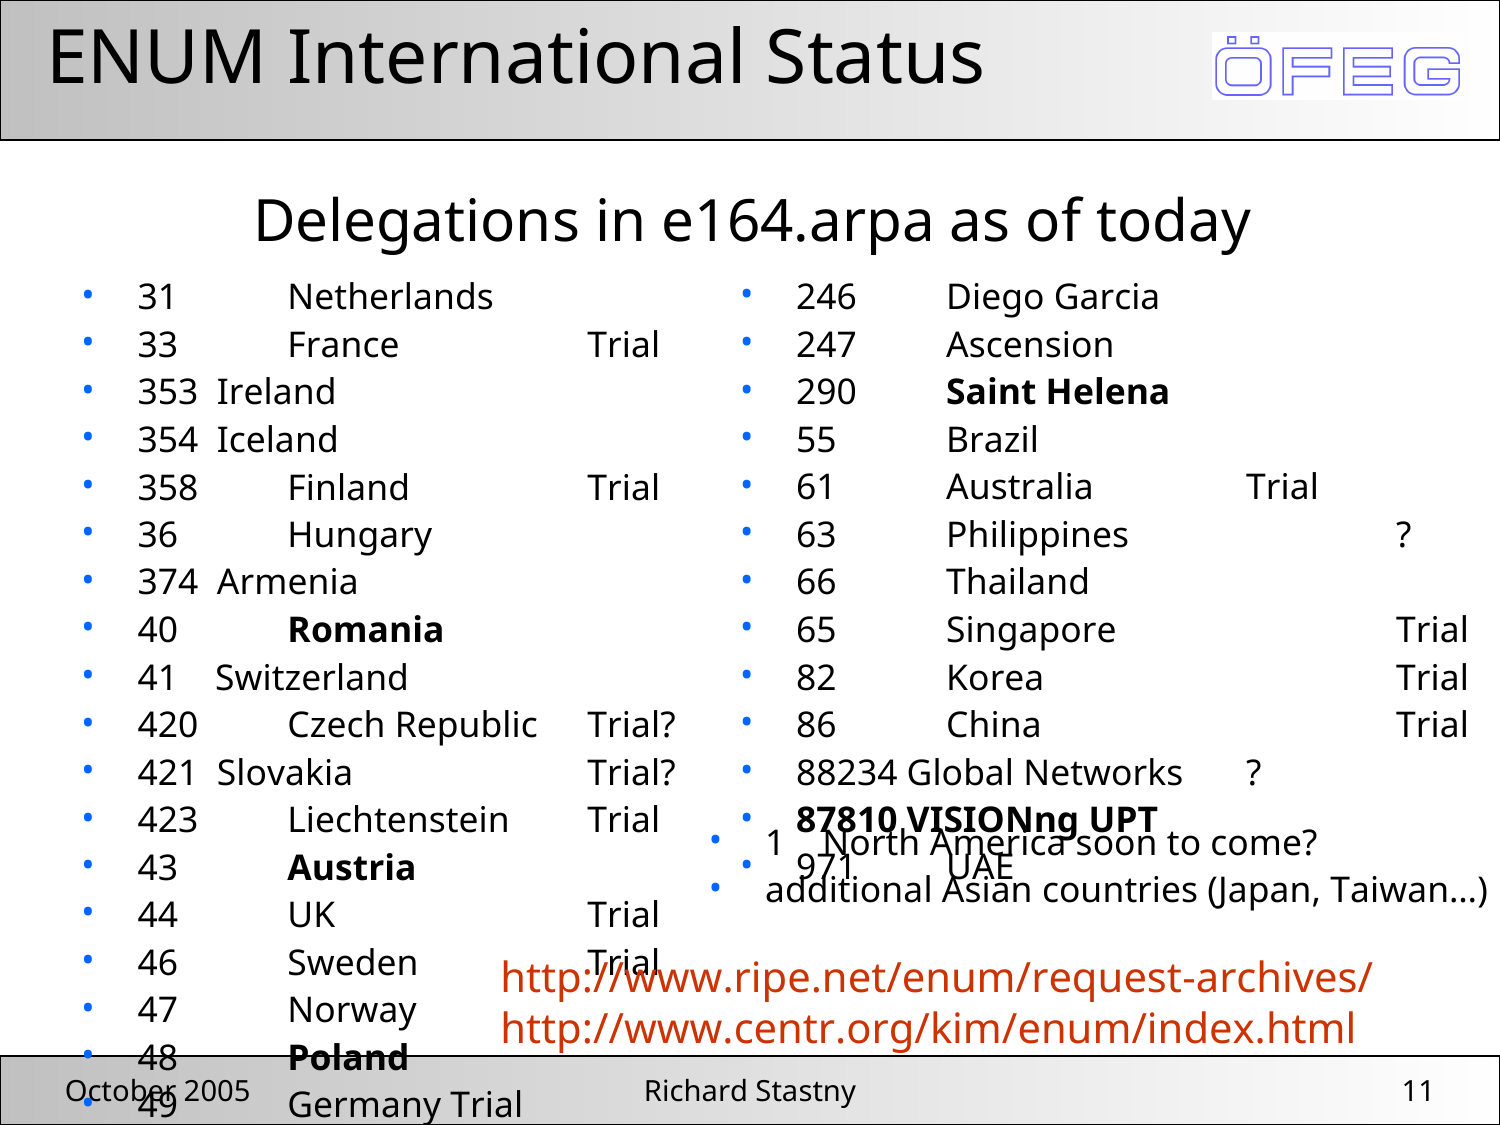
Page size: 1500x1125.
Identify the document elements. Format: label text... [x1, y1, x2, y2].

text_box 246 Diego Garcia 247 Ascension 290 Saint Helena 55 Brazil 61 Australia Trial 63 Philippines ? 66 Thailand 65 Singapore Trial 82 Korea Trial 86 China Trial 88234 Global Networks ? 87810 VISIONng UPT 971 UAE [724, 271, 1442, 755]
list 31 Netherlands 33 France Trial 353 Ireland 354 Iceland 358 Finland Trial 36 Hungary 374 Armenia 40 Romania 41 Switzerland 420 Czech Republic Trial? 421 Slovakia Trial? 423 Liechtenstein Trial 43 Austria 44 UK Trial 46 Sweden Trial 47 Norway 48 Poland 49 Germany Trial [66, 271, 703, 1073]
picture [1419, 32, 1463, 100]
text_box Delegations in e164.arpa as of today [33, 176, 1471, 257]
text_box http://www.ripe.net/enum/request-archives/ http://www.centr.org/kim/enum/index.html [429, 943, 1500, 1085]
title ENUM International Status [31, 0, 1419, 110]
text_box 1 North America soon to come? additional Asian countries (Japan, Taiwan…) have trials, but not in .arpa [693, 816, 1459, 952]
